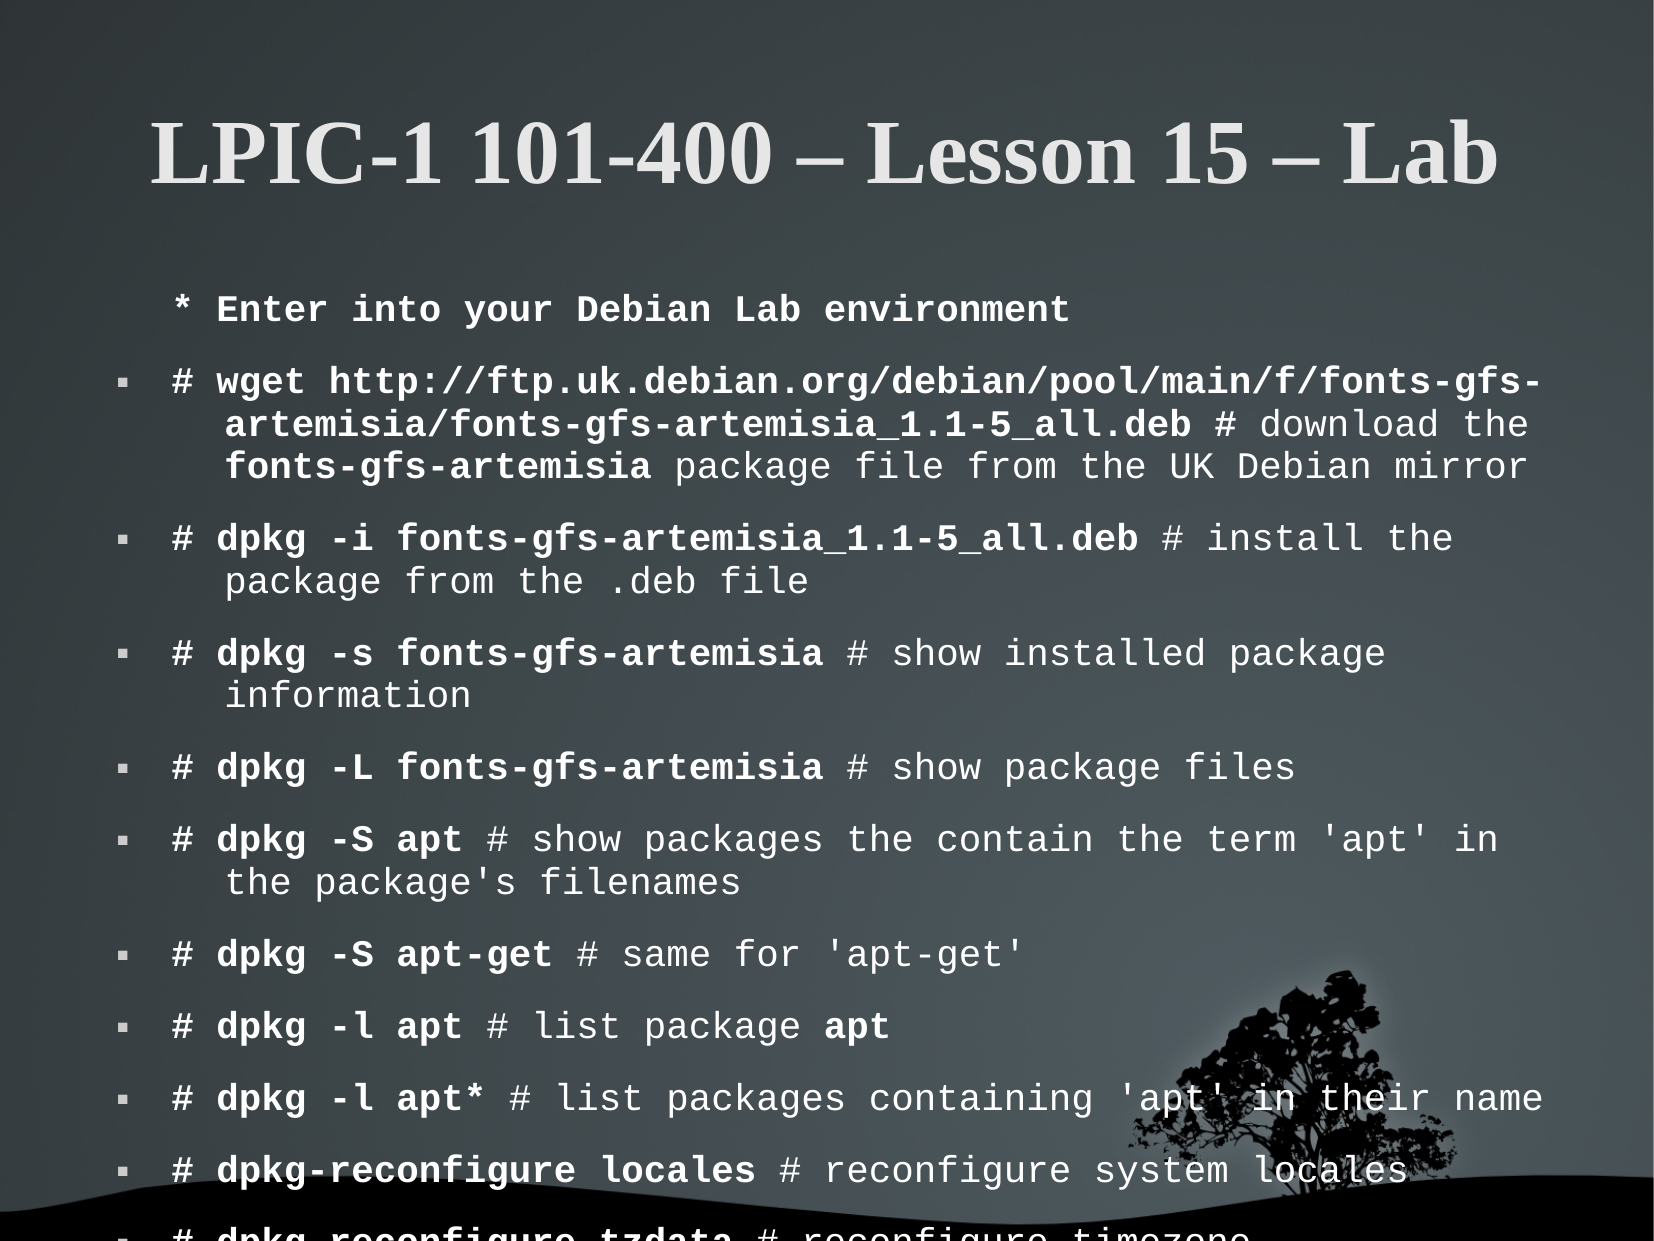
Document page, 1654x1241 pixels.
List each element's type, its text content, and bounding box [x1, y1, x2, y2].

picture [1032, 1236, 1042, 1241]
list * Enter into your Debian Lab environment # wget http://ftp.uk.debian.org/debian/pool/main/f/fonts-gfs-artemisia/fonts-gfs-artemisia_1.1-5_all.deb # download the fonts-gfs-artemisia package file from the UK Debian mirror # dpkg -i fonts-gfs-artemisia_1.1-5_all.deb # install the package from the .deb file # dpkg -s fonts-gfs-artemisia # show installed package information # dpkg -L fonts-gfs-artemisia # show package files # dpkg -S apt # show packages the contain the term 'apt' in the package's filenames # dpkg -S apt-get # same for 'apt-get' # dpkg -l apt # list package apt # dpkg -l apt* # list packages containing 'apt' in their name # dpkg-reconfigure locales # reconfigure system locales # dpkg-reconfigure tzdata # reconfigure timezone # dpkg -r fonts-gfs-artemisia # remove the fonts-gfs-artemisia package [82, 290, 1571, 1176]
picture [1234, 1236, 1244, 1241]
picture [898, 1236, 907, 1241]
picture [874, 1236, 884, 1241]
picture [1189, 1236, 1199, 1241]
picture [829, 1236, 839, 1241]
picture [0, 0, 1654, 1241]
picture [964, 1236, 973, 1241]
picture [1213, 1236, 1222, 1241]
title LPIC-1 101-400 – Lesson 15 – Lab [82, 49, 1571, 257]
picture [1144, 1236, 1154, 1241]
